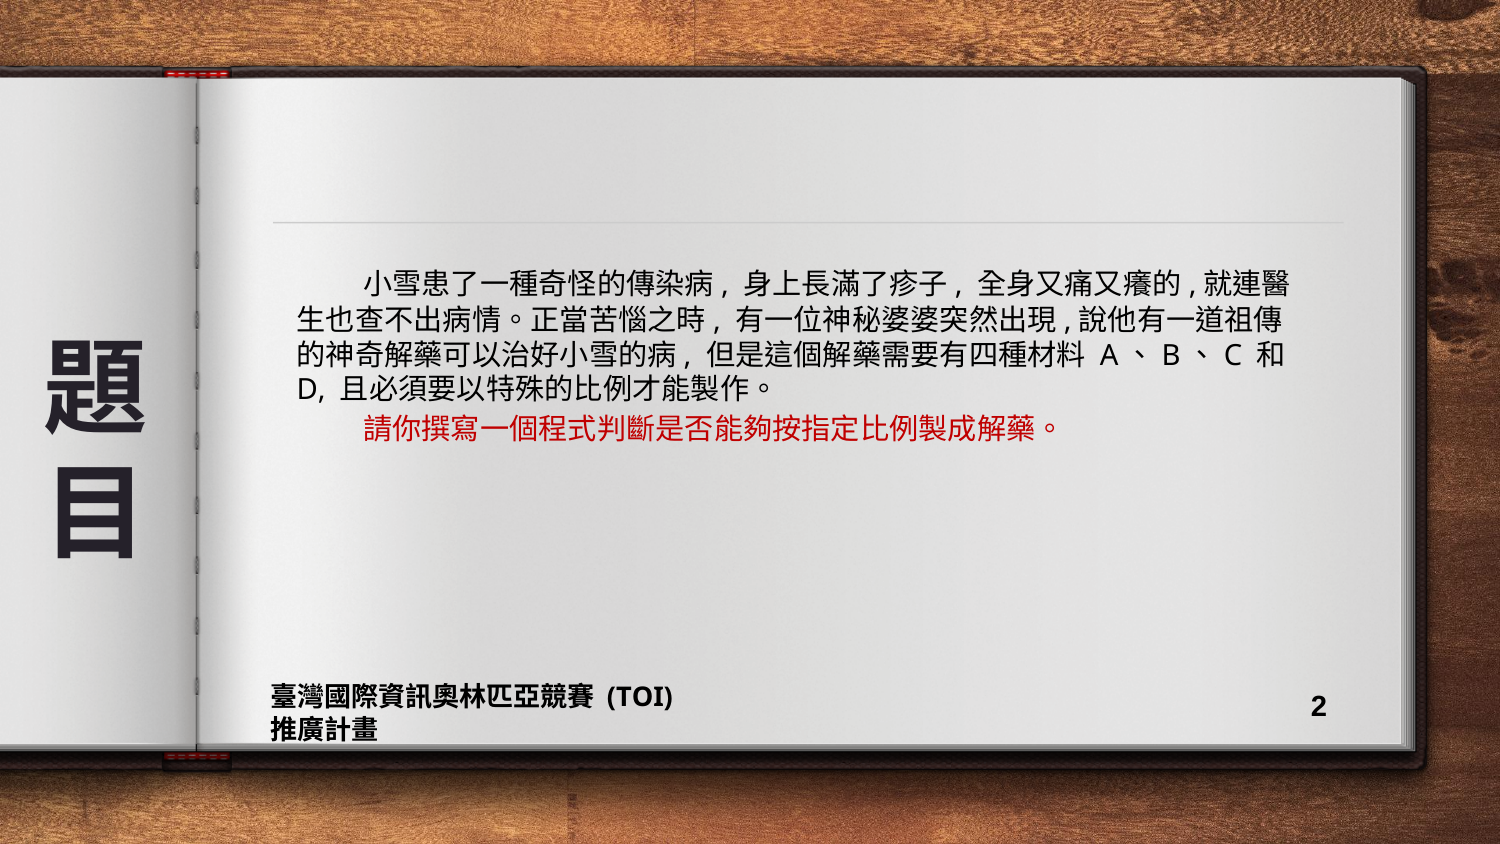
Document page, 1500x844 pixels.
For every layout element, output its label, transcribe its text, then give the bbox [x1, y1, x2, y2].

text_box [1295, 672, 1386, 737]
text_box 題 目 [28, 306, 210, 552]
text_box 小雪患了一種奇怪的傳染病, 身上長滿了疹子, 全身又痛又癢的,就連醫生也查不出病情。正當苦惱之時, 有一位神秘婆婆突然出現,說他有一道祖傳的神奇解藥可以治好小雪的病, 但是這個解藥需要有四種材料 A、B、C 和 D, 且必須要以特殊的比例才能製作。 請你撰寫一個程式判斷是否能夠按指定比例製成解藥。 [282, 253, 1315, 481]
